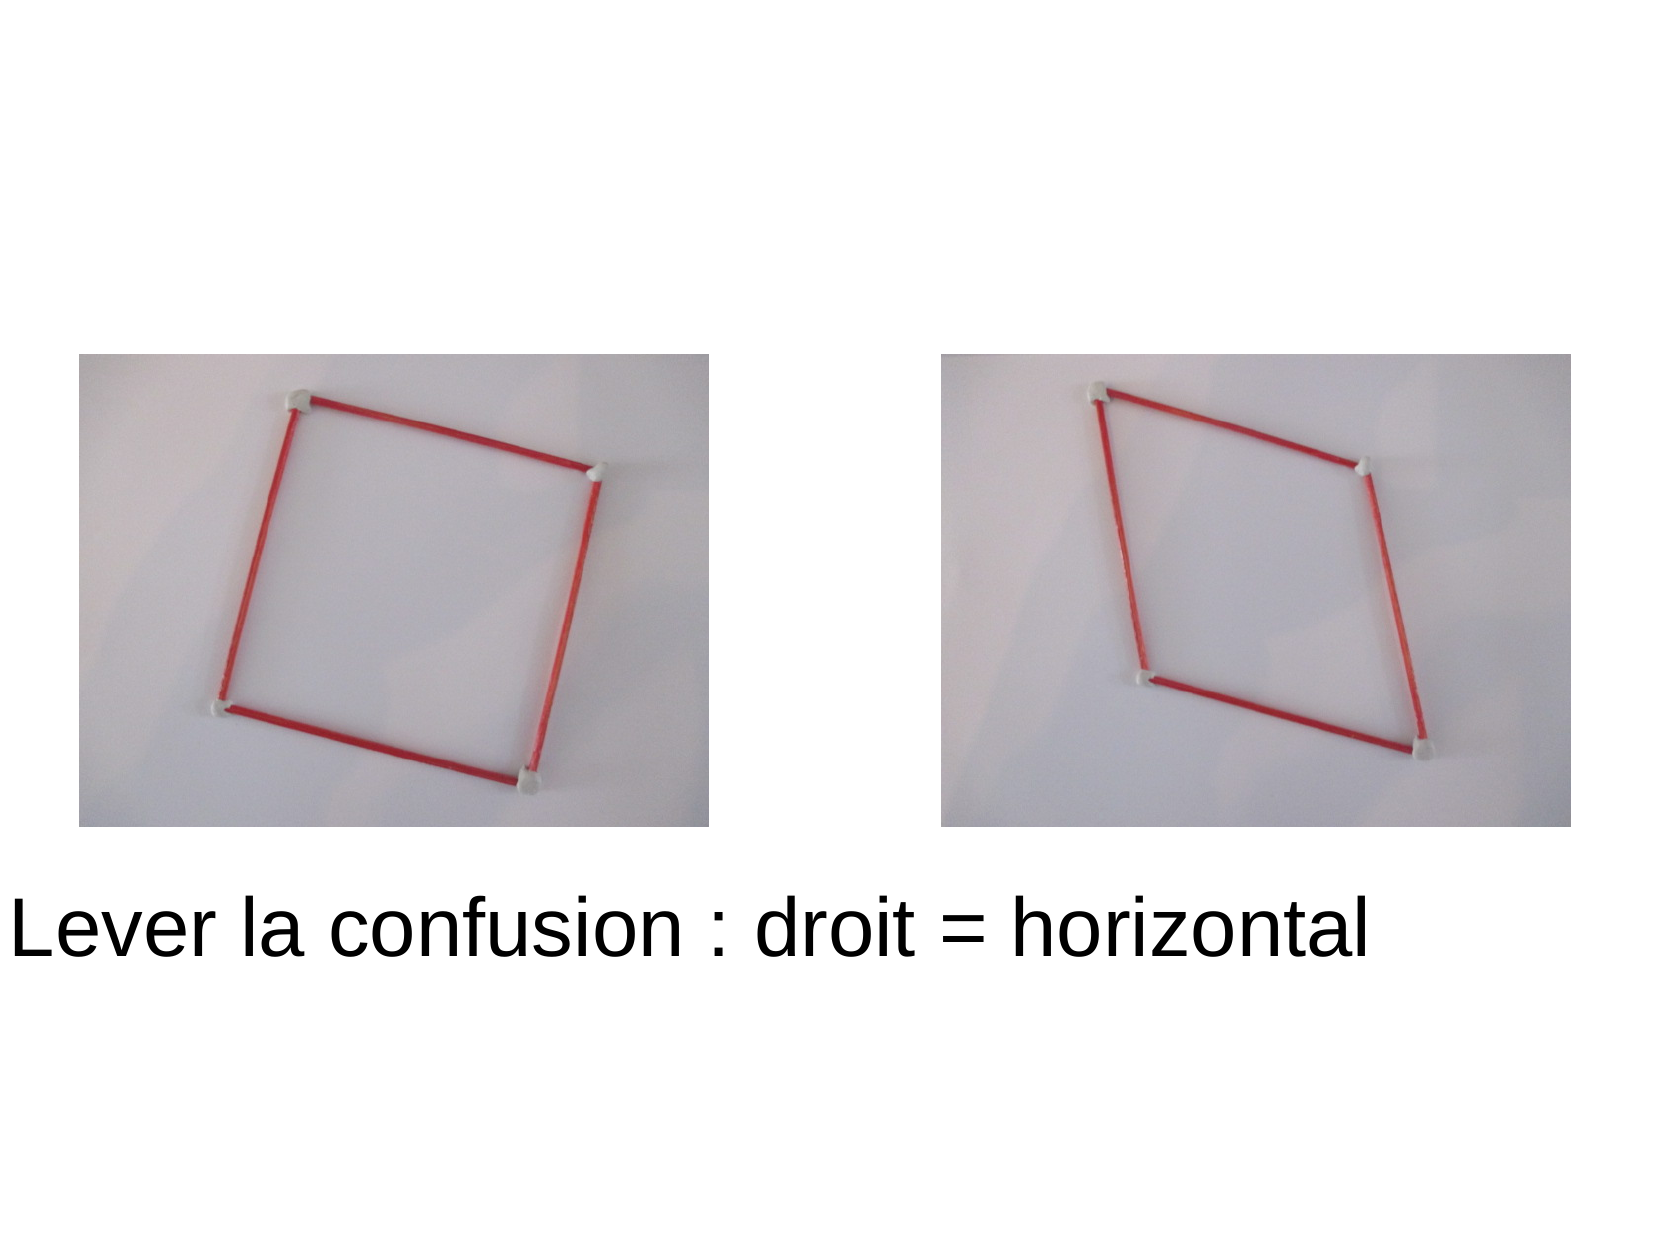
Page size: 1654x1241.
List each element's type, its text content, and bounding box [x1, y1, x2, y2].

picture [79, 354, 709, 827]
picture [941, 354, 1571, 827]
text_box Lever la confusion : droit = horizontal [0, 874, 1654, 1241]
